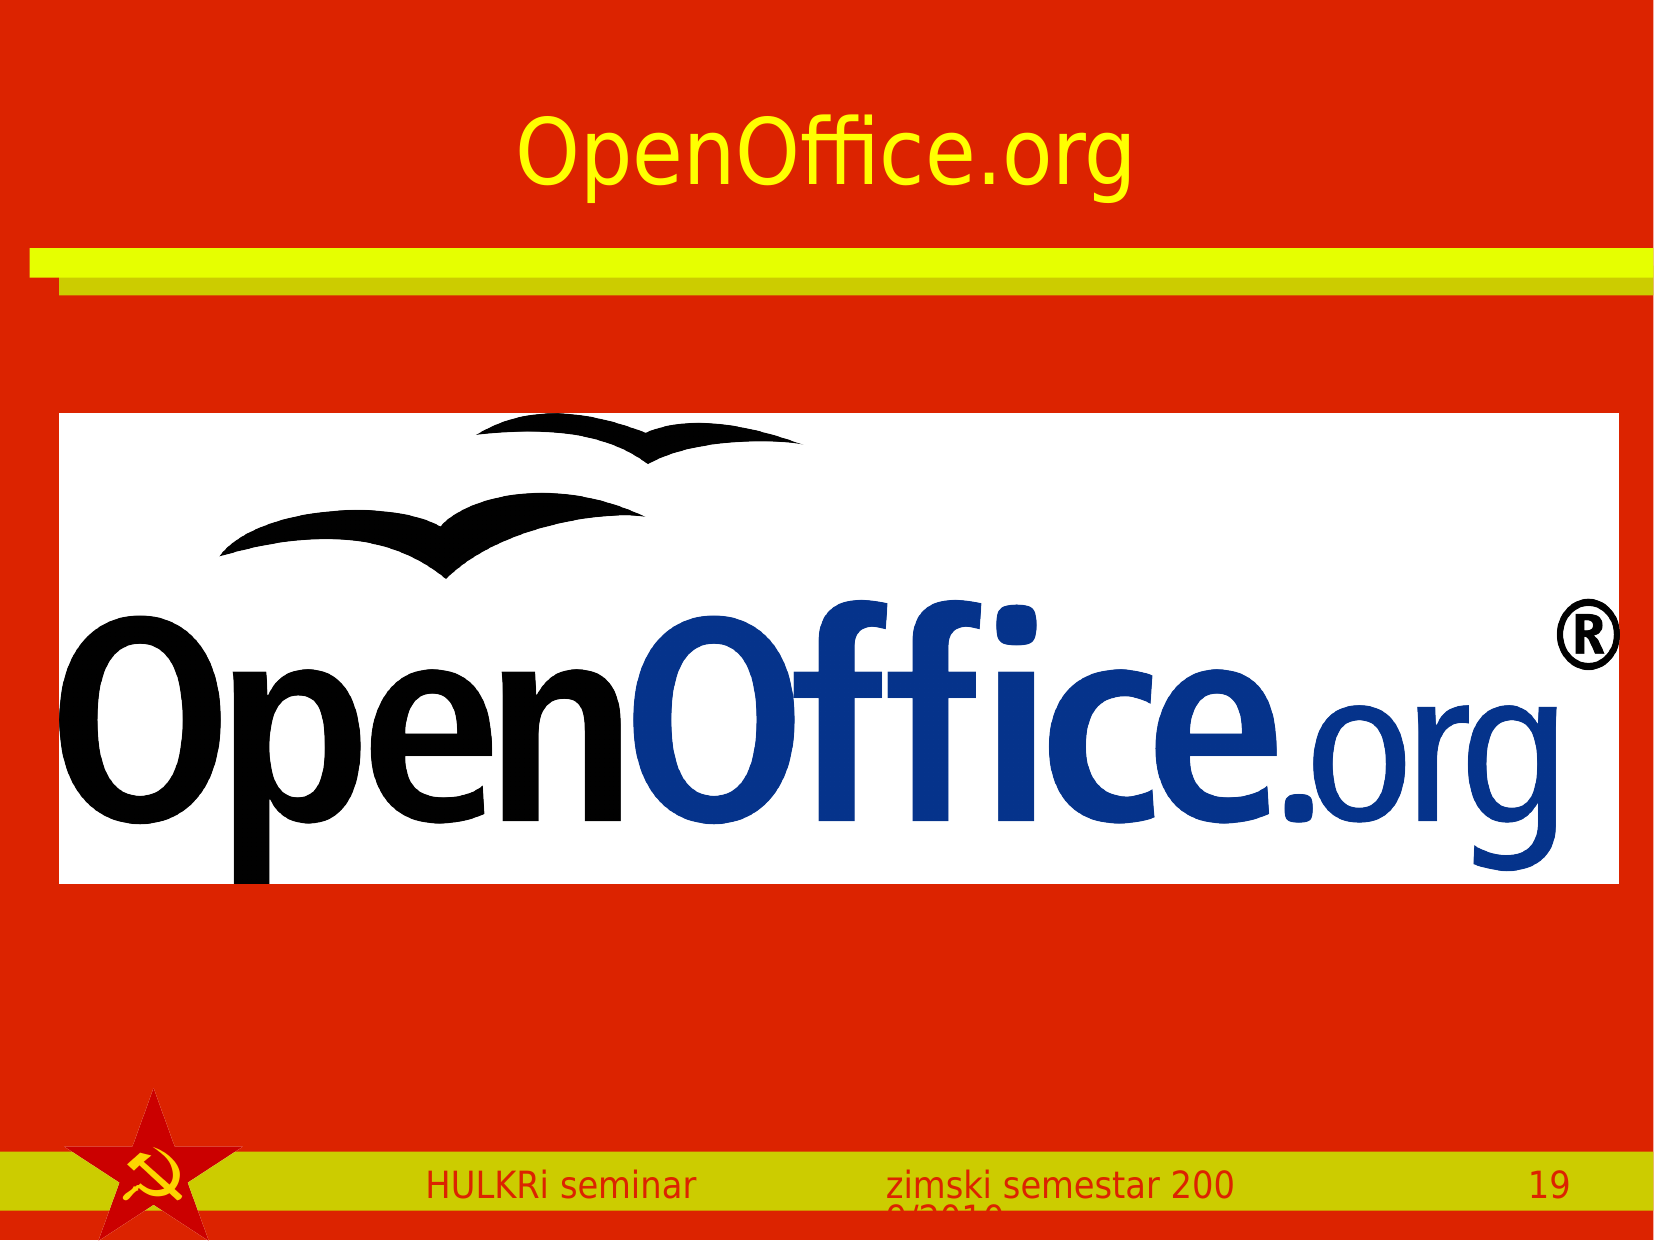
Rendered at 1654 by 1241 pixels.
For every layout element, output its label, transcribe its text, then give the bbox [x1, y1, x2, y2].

picture [64, 1088, 243, 1241]
title OpenOffice.org [82, 56, 1571, 250]
picture [59, 413, 1620, 884]
